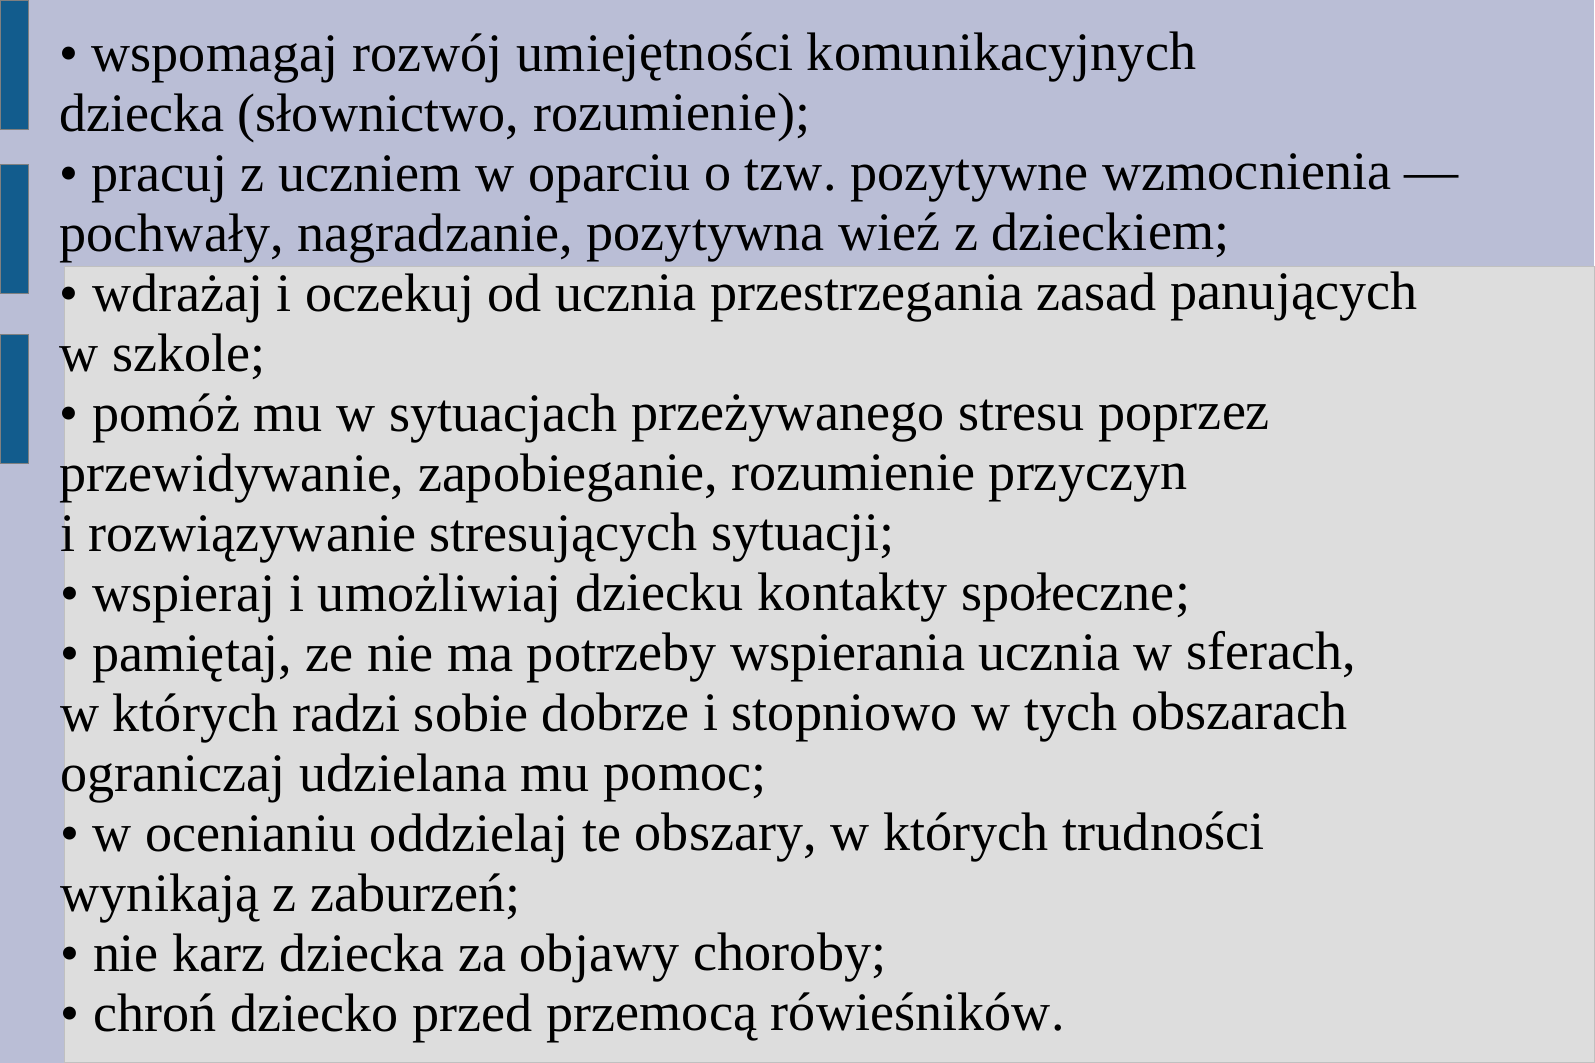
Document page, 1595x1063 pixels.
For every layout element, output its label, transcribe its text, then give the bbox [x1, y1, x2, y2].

list • wspomagaj rozwój umiejętności komunikacyjnych dziecka (słownictwo, rozumienie); • pracuj z uczniem w oparciu o tzw. pozytywne wzmocnienia ― pochwały, nagradzanie, pozytywna wieź z dzieckiem; • wdrażaj i oczekuj od ucznia przestrzegania zasad panujących w szkole; • pomóż mu w sytuacjach przeżywanego stresu poprzez przewidywanie, zapobieganie, rozumienie przyczyn i rozwiązywanie stresujących sytuacji; • wspieraj i umożliwiaj dziecku kontakty społeczne; • pamiętaj, ze nie ma potrzeby wspierania ucznia w sferach, w których radzi sobie dobrze i stopniowo w tych obszarach ograniczaj udzielana mu pomoc; • w ocenianiu oddzielaj te obszary, w których trudności wynikają z zaburzeń; • nie karz dziecka za objawy choroby; • chroń dziecko przed przemocą rówieśników. [59, 21, 1565, 1063]
